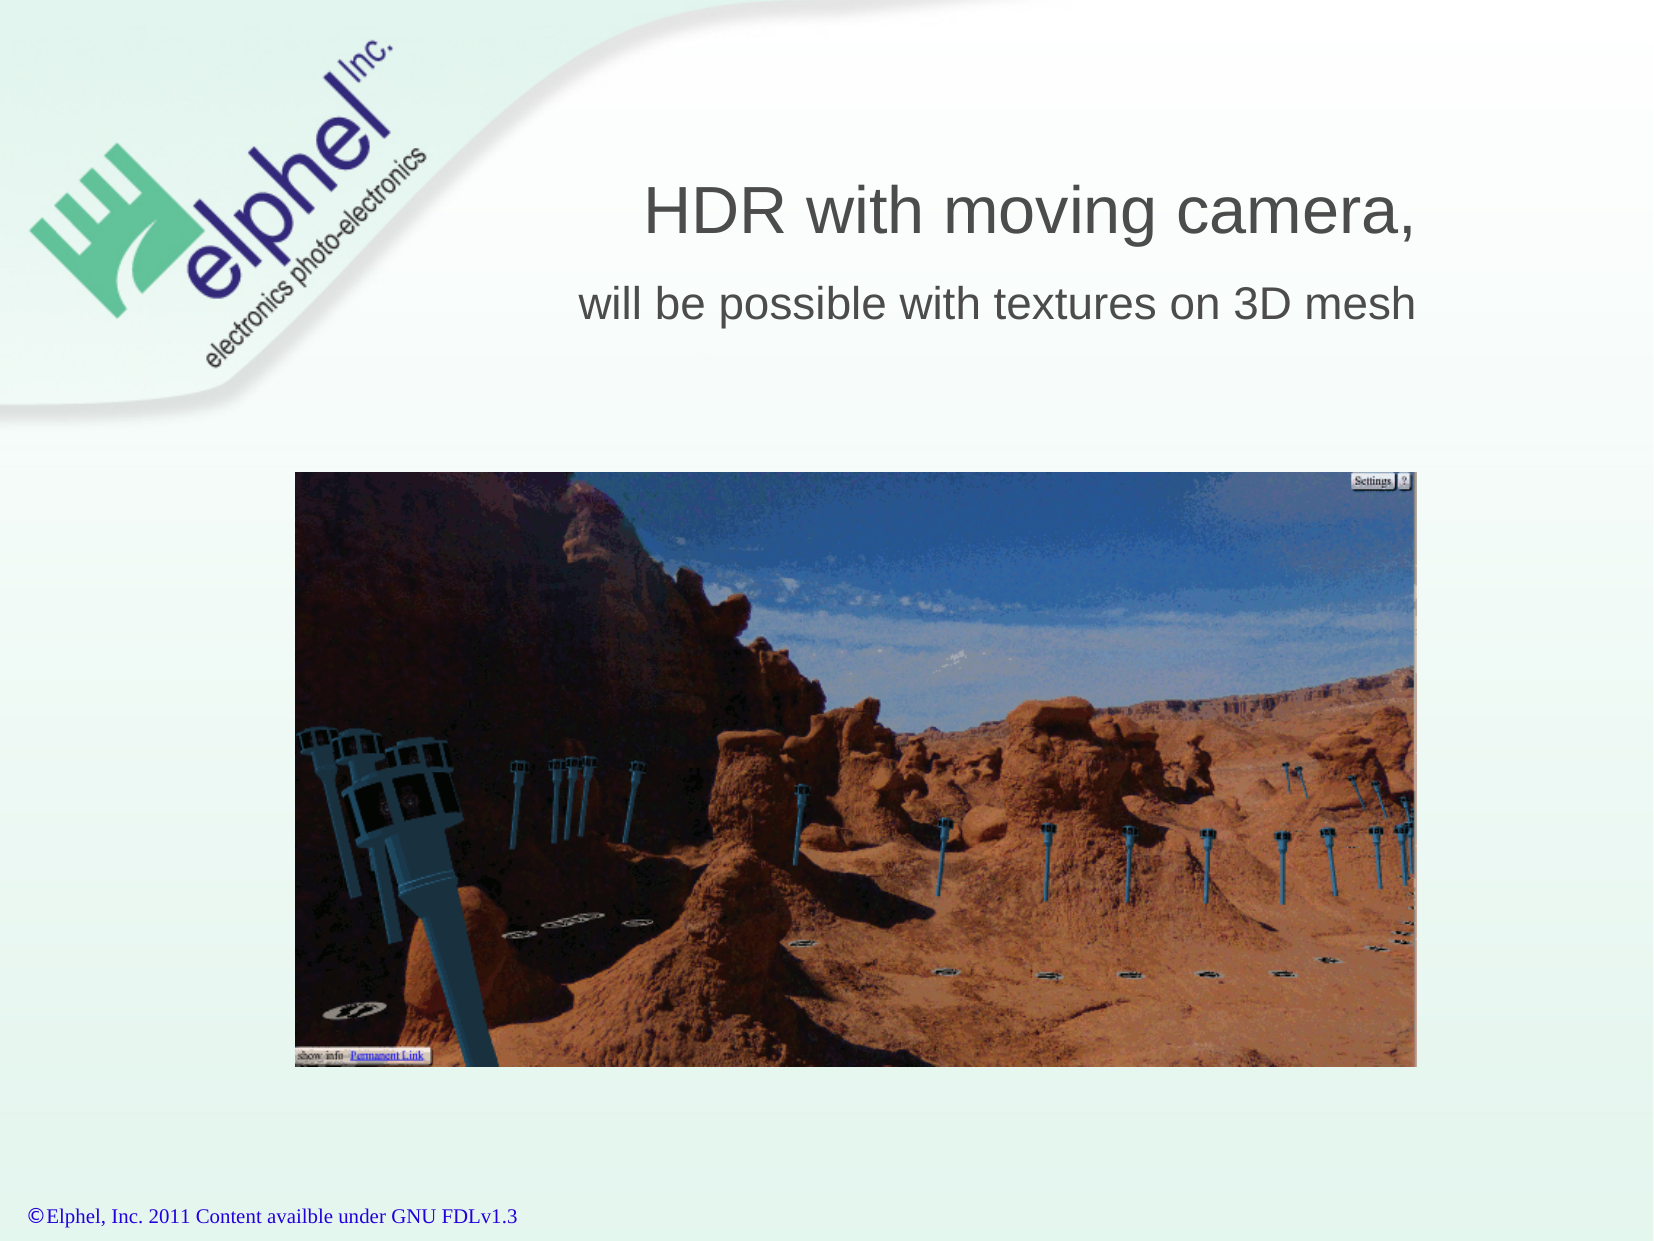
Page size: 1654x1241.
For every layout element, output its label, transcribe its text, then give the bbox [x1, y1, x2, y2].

picture [0, 0, 1654, 1241]
list HDR with moving camera, will be possible with textures on 3D mesh [265, 168, 1418, 414]
